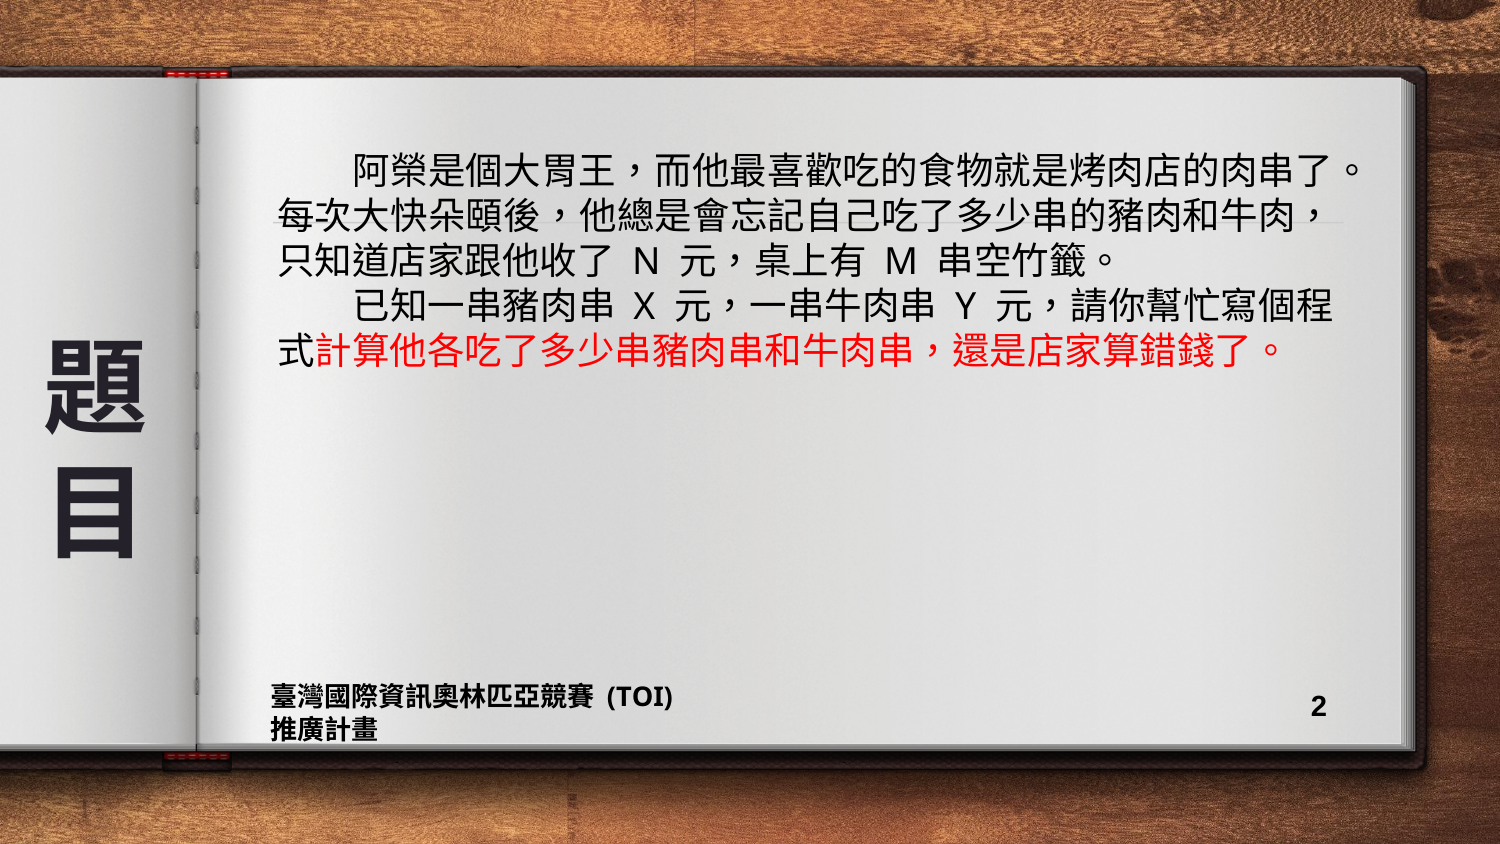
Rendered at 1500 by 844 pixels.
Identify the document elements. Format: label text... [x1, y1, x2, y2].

text_box 題 目 [28, 306, 210, 552]
text_box 阿榮是個大胃王，而他最喜歡吃的食物就是烤肉店的肉串了。每次大快朵頤後，他總是會忘記自己吃了多少串的豬肉和牛肉，只知道店家跟他收了 N 元，桌上有 M 串空竹籤。 已知一串豬肉串 X 元，一串牛肉串 Y 元，請你幫忙寫個程式計算他各吃了多少串豬肉串和牛肉串，還是店家算錯錢了。 [262, 140, 1349, 684]
text_box 2 [1295, 672, 1386, 737]
